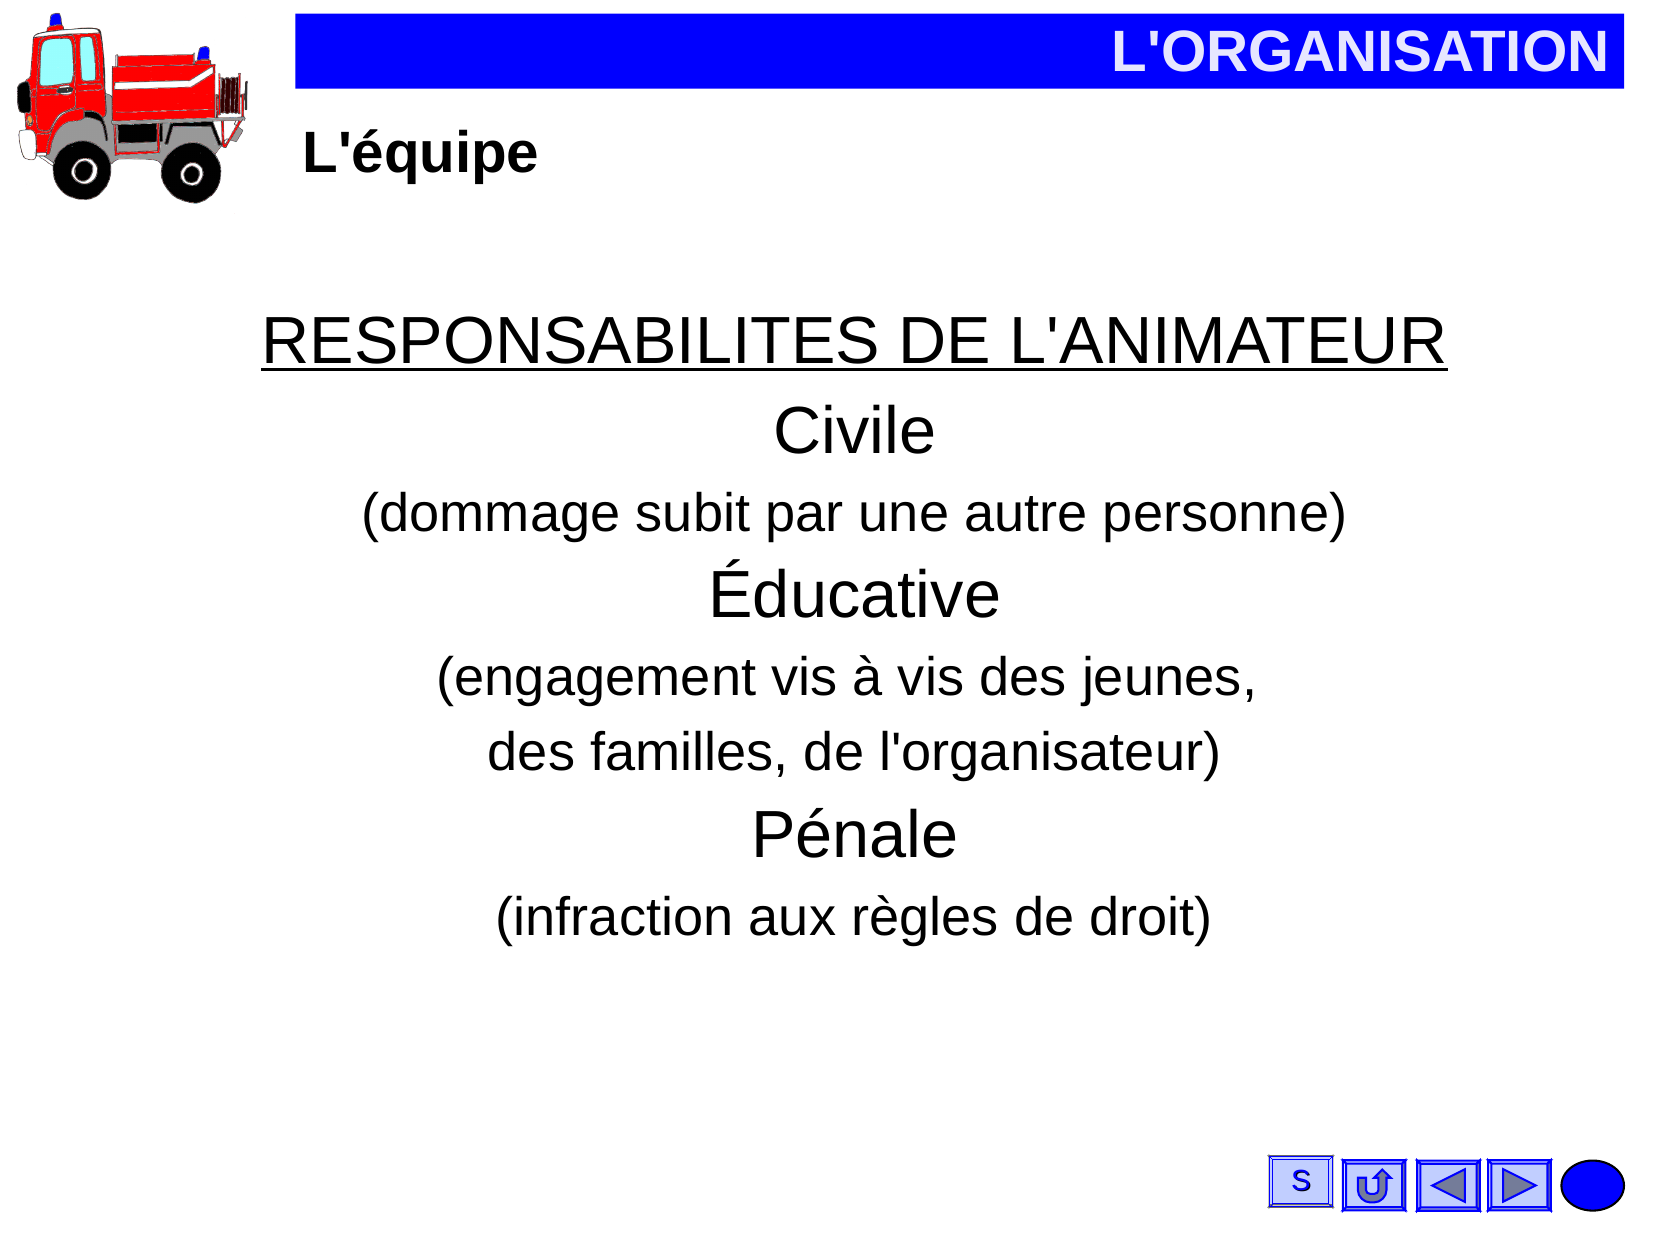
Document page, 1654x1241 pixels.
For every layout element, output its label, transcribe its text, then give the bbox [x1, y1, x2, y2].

text_box [1561, 1160, 1625, 1211]
text_box L'équipe [287, 112, 555, 193]
text_box L'ORGANISATION [295, 13, 1625, 89]
list RESPONSABILITES DE L'ANIMATEUR Civile (dommage subit par une autre personne) Éducative (engagement vis à vis des jeunes, des familles, de l'organisateur) Pénale (infraction aux règles de droit) [147, 206, 1506, 1241]
picture [8, 8, 257, 216]
